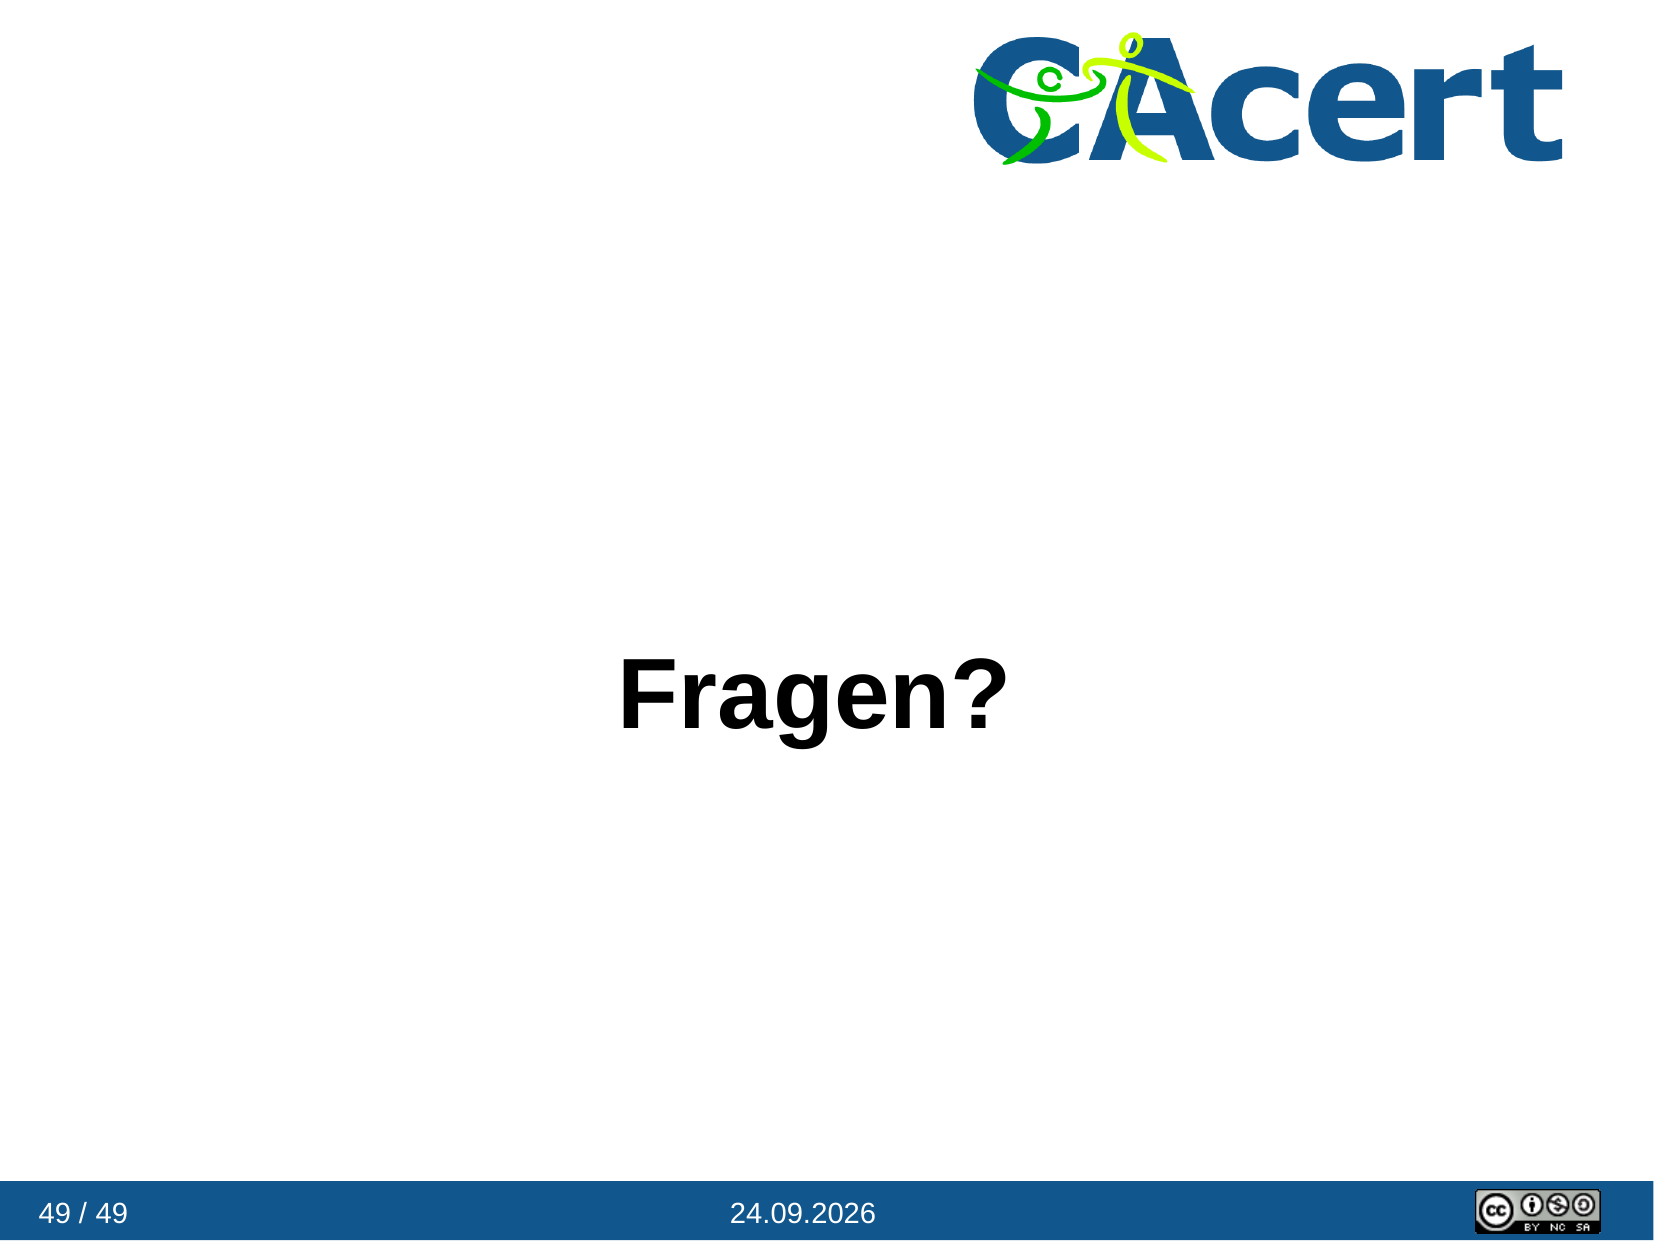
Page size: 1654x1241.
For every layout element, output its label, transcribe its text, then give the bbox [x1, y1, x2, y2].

title [76, 17, 1565, 166]
subtitle Fragen? [70, 295, 1560, 1093]
picture [1475, 1189, 1601, 1234]
